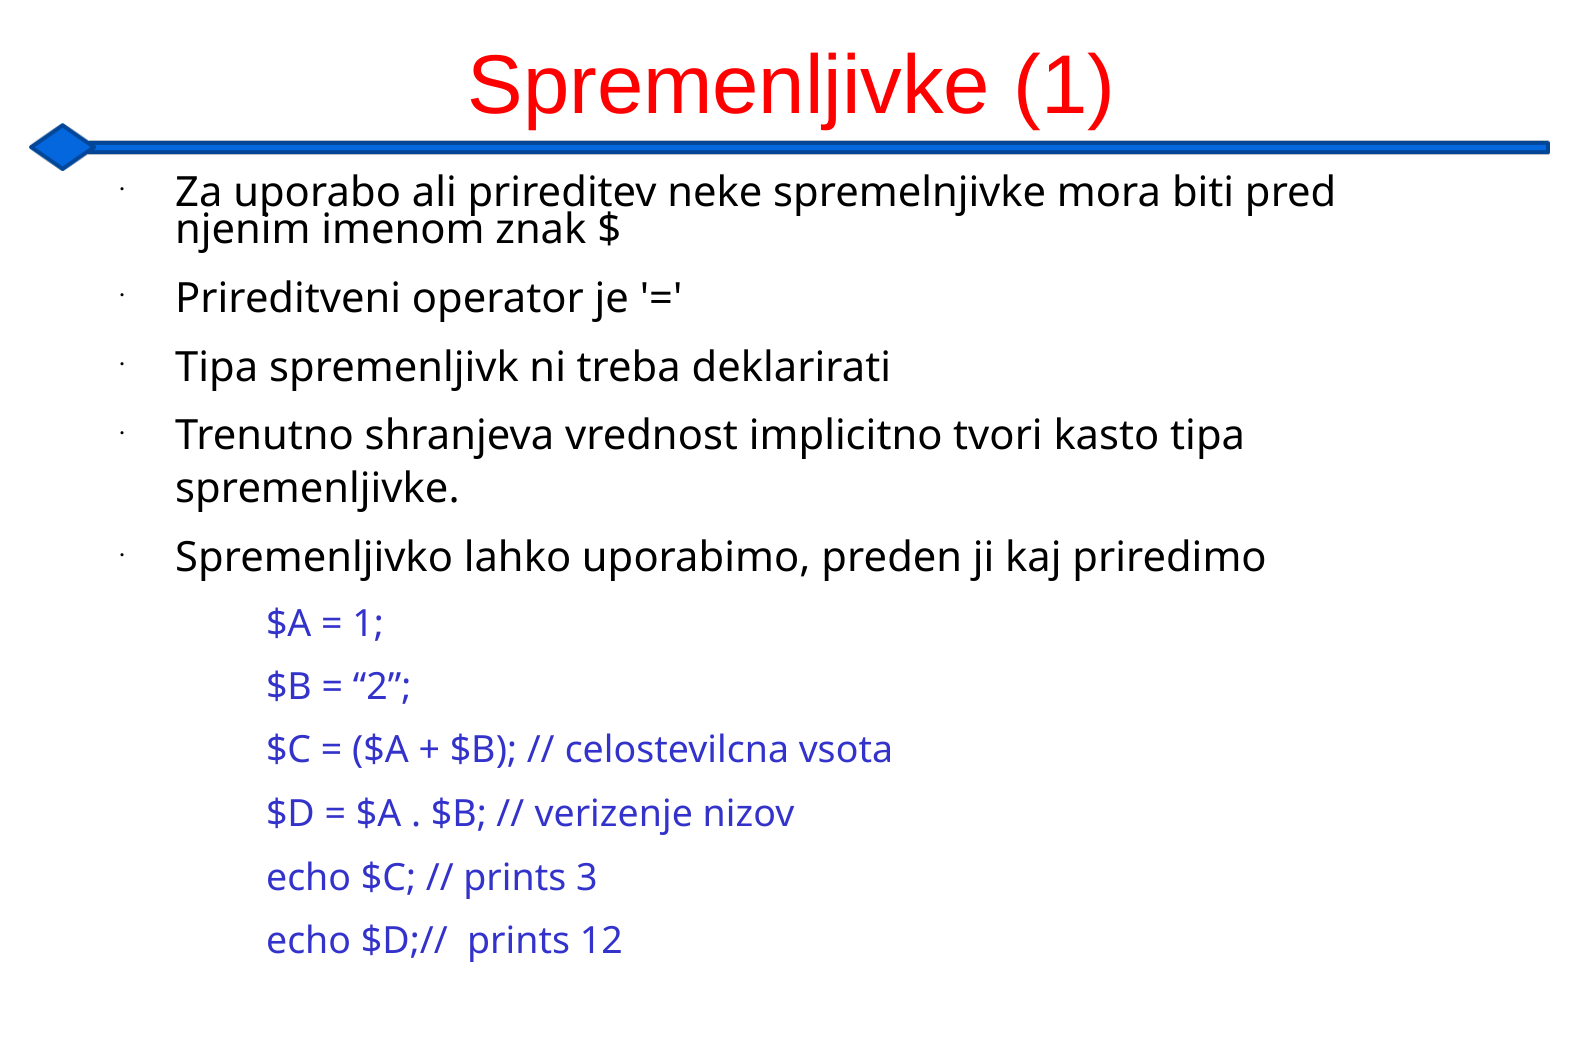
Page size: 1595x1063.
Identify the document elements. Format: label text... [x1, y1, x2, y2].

picture [28, 122, 1551, 172]
title Spremenljivke (1) [161, 24, 1422, 145]
text_box Za uporabo ali prireditev neke spremelnjivke mora biti pred njenim imenom znak $ Prireditveni operator je '=' Tipa spremenljivk ni treba deklarirati Trenutno shranjeva vrednost implicitno tvori kasto tipa spremenljivke. Spremenljivko lahko uporabimo, preden ji kaj priredimo $A = 1; $B = “2”; $C = ($A + $B); // celostevilcna vsota $D = $A . $B; // verizenje nizov echo $C; // prints 3 echo $D;// prints 12 [119, 191, 1381, 1010]
